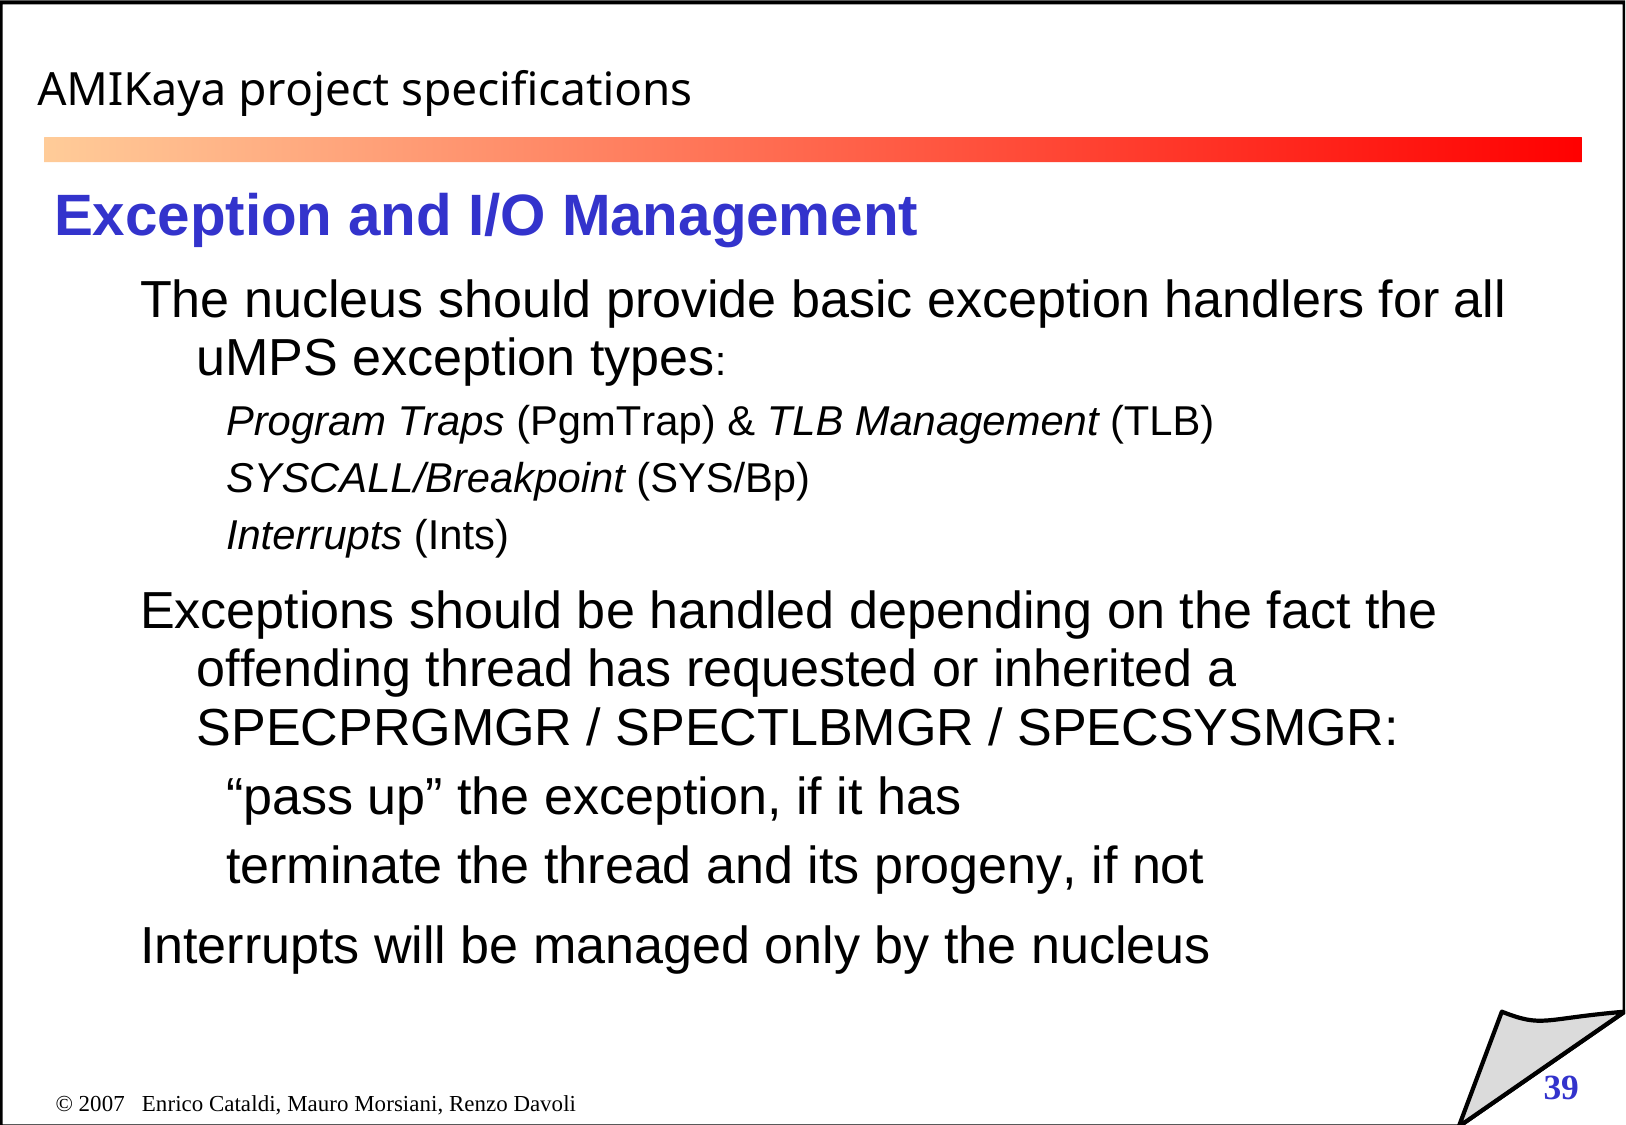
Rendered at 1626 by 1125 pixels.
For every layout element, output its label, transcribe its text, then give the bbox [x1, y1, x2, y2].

list Exception and I/O Management The nucleus should provide basic exception handlers for all uMPS exception types: Program Traps (PgmTrap) & TLB Management (TLB) SYSCALL/Breakpoint (SYS/Bp) Interrupts (Ints) Exceptions should be handled depending on the fact the offending thread has requested or inherited a SPECPRGMGR / SPECTLBMGR / SPECSYSMGR: “pass up” the exception, if it has terminate the thread and its progeny, if not Interrupts will be managed only by the nucleus [54, 187, 1571, 1124]
title AMIKaya project specifications [37, 44, 1588, 131]
